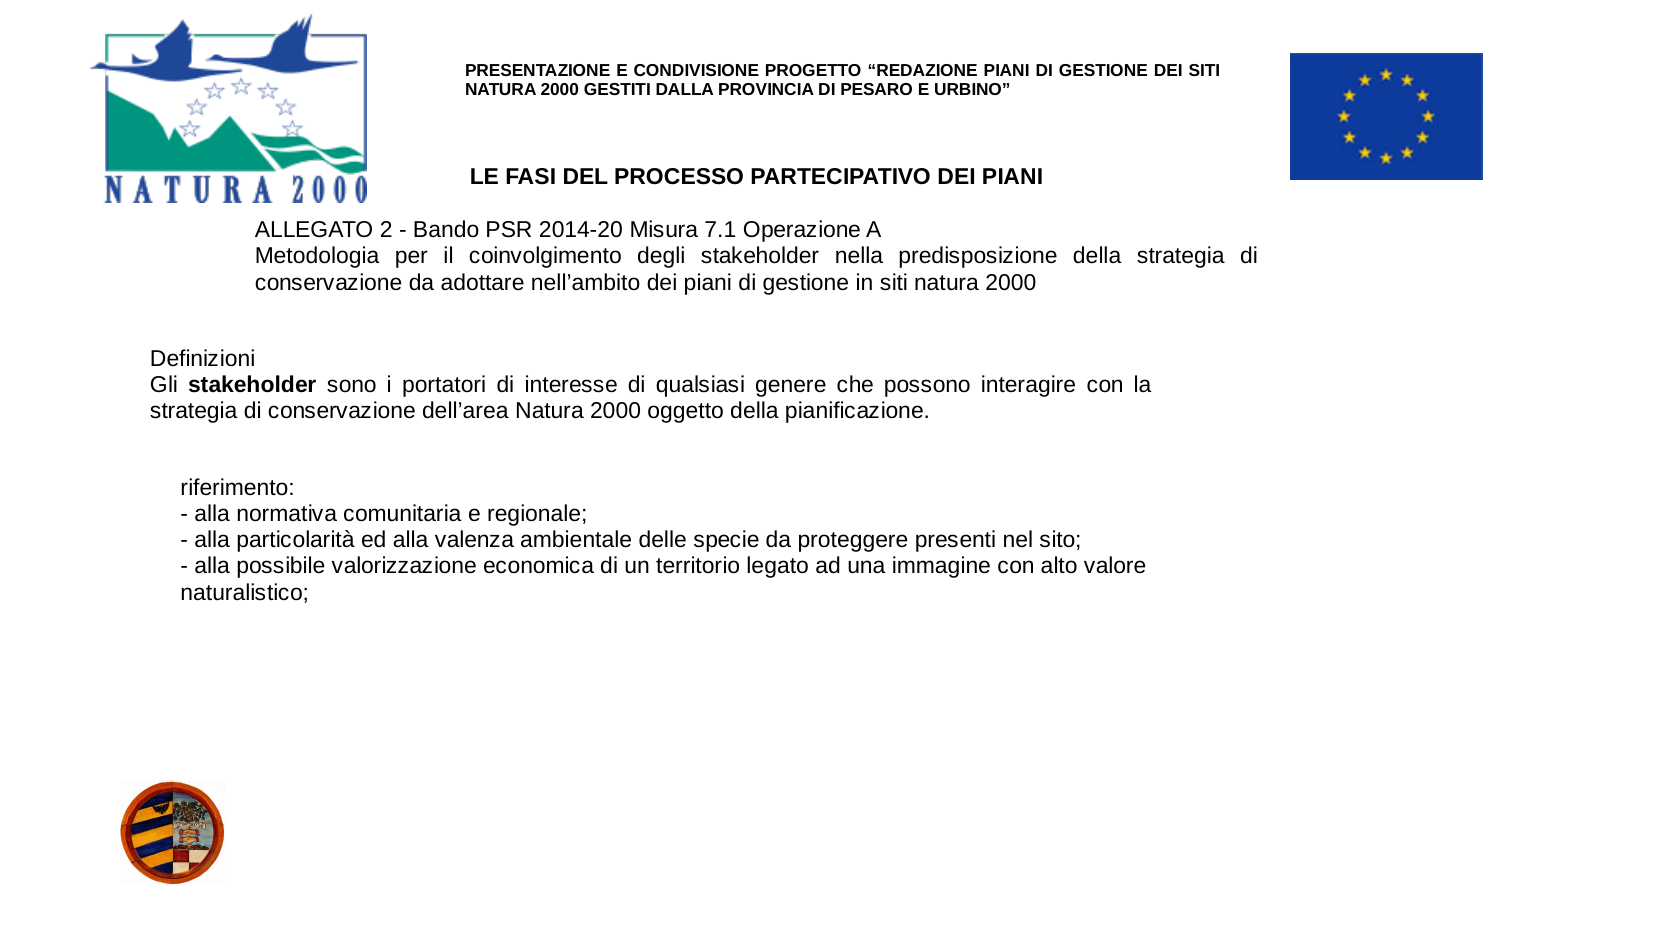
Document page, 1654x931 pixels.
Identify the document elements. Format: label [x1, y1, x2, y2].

picture [120, 818, 226, 886]
chart [0, 45, 1411, 818]
picture [1376, 53, 1483, 181]
picture [90, 14, 367, 203]
